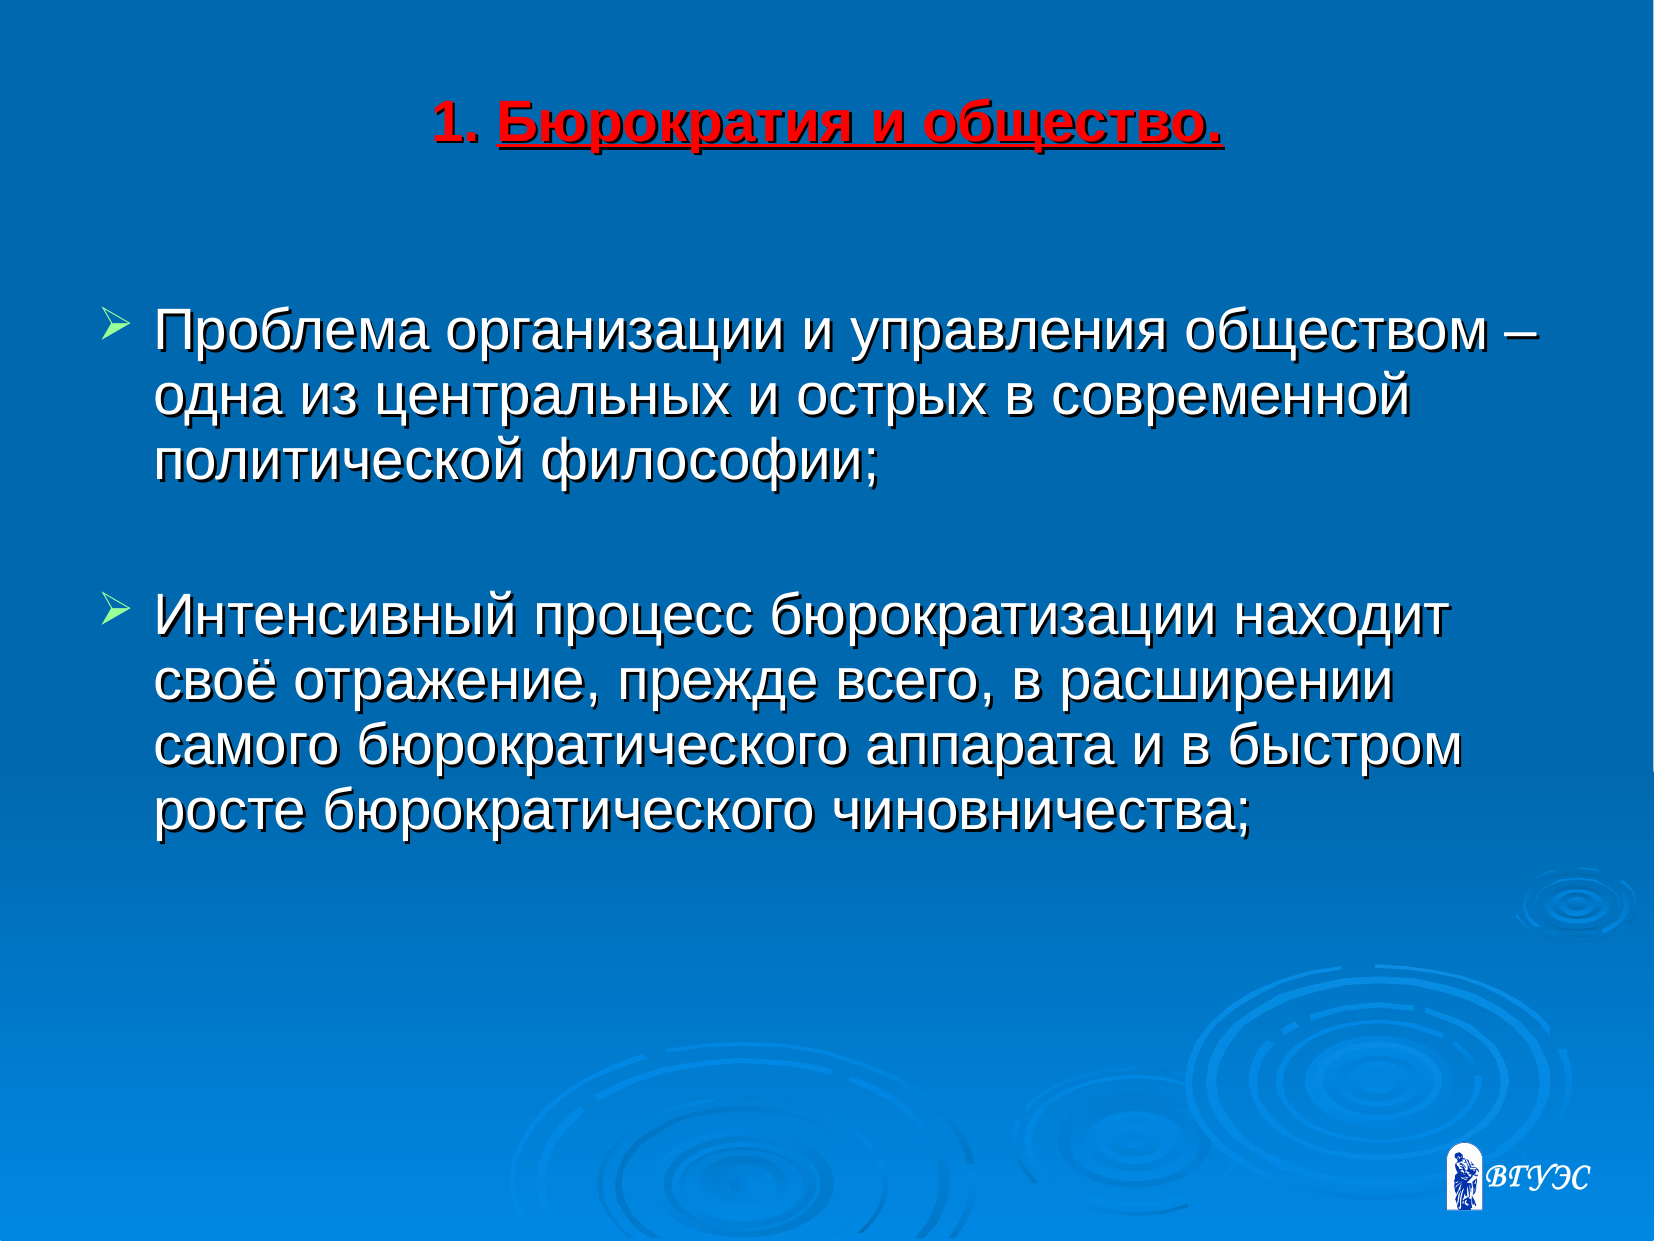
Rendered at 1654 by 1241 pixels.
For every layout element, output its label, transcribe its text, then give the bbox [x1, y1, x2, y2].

picture [1446, 1142, 1592, 1211]
list Проблема организации и управления обществом – одна из центральных и острых в современной политической философии; Интенсивный процесс бюрократизации находит своё отражение, прежде всего, в расширении самого бюрократического аппарата и в быстром росте бюрократического чиновничества; [82, 289, 1571, 1108]
title 1. Бюрократия и общество. [82, 50, 1571, 257]
